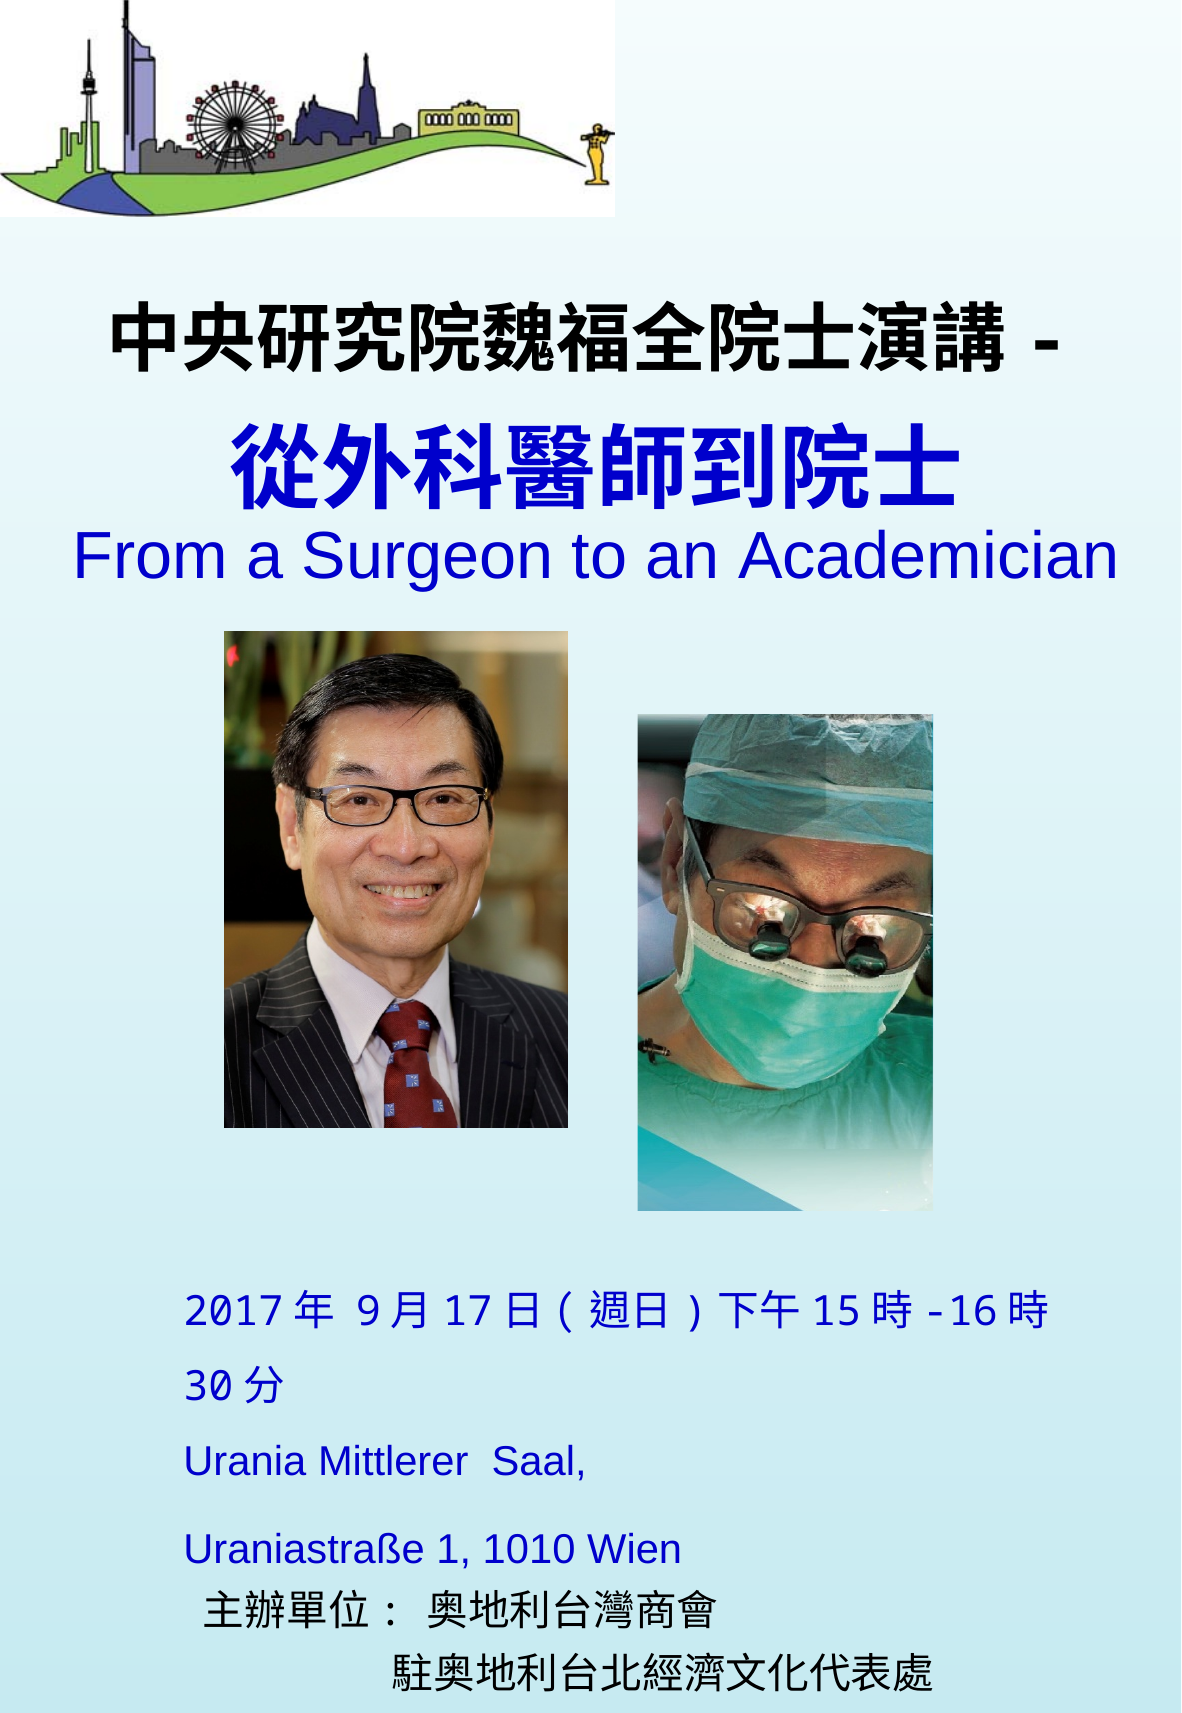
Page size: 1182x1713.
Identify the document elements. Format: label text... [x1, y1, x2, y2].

text_box 從外科醫師到院士 From a Surgeon to an Academician [35, 407, 1158, 527]
text_box 中央研究院魏福全院士演講- [72, 282, 1100, 384]
picture [0, 0, 615, 217]
picture [224, 631, 568, 1128]
text_box 2017年 9月17日(週日)下午15時-16時30分 Urania Mittlerer Saal, Uraniastraße 1, 1010 Wien 主辦單位: 奥地利台灣商會 駐奥地利台北經濟文化代表處 [176, 1244, 1063, 1471]
picture [637, 714, 934, 1211]
